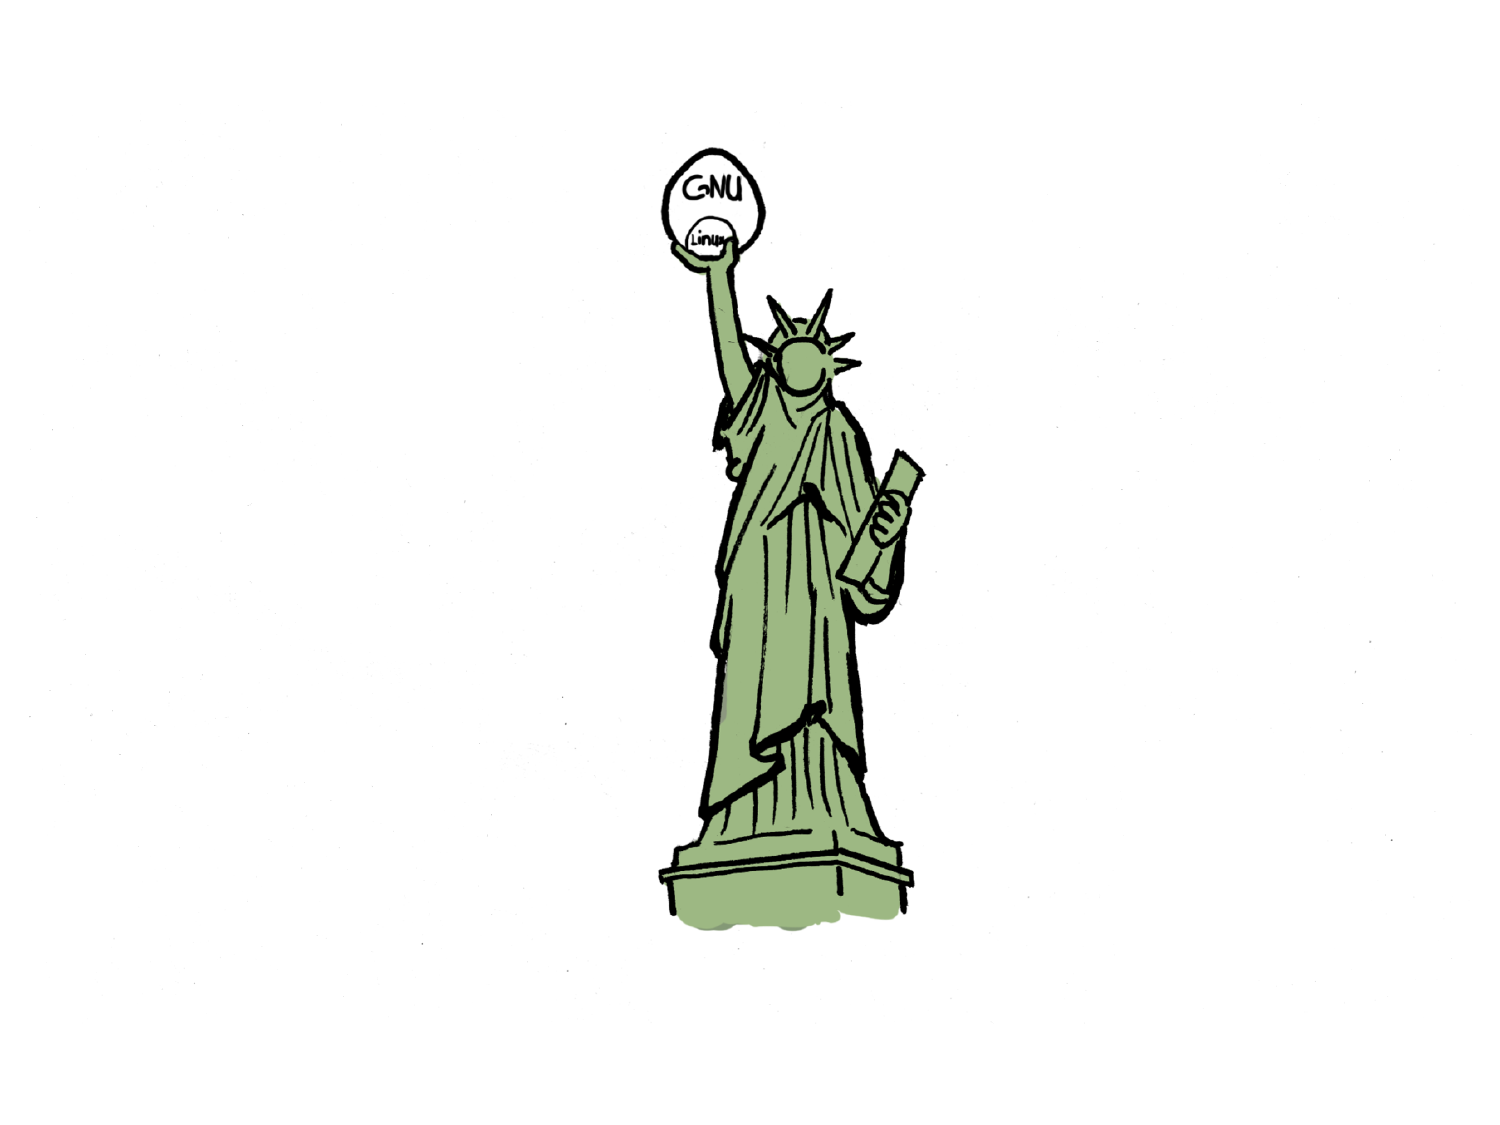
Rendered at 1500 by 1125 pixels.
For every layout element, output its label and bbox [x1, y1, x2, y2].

picture [28, 101, 1472, 1024]
